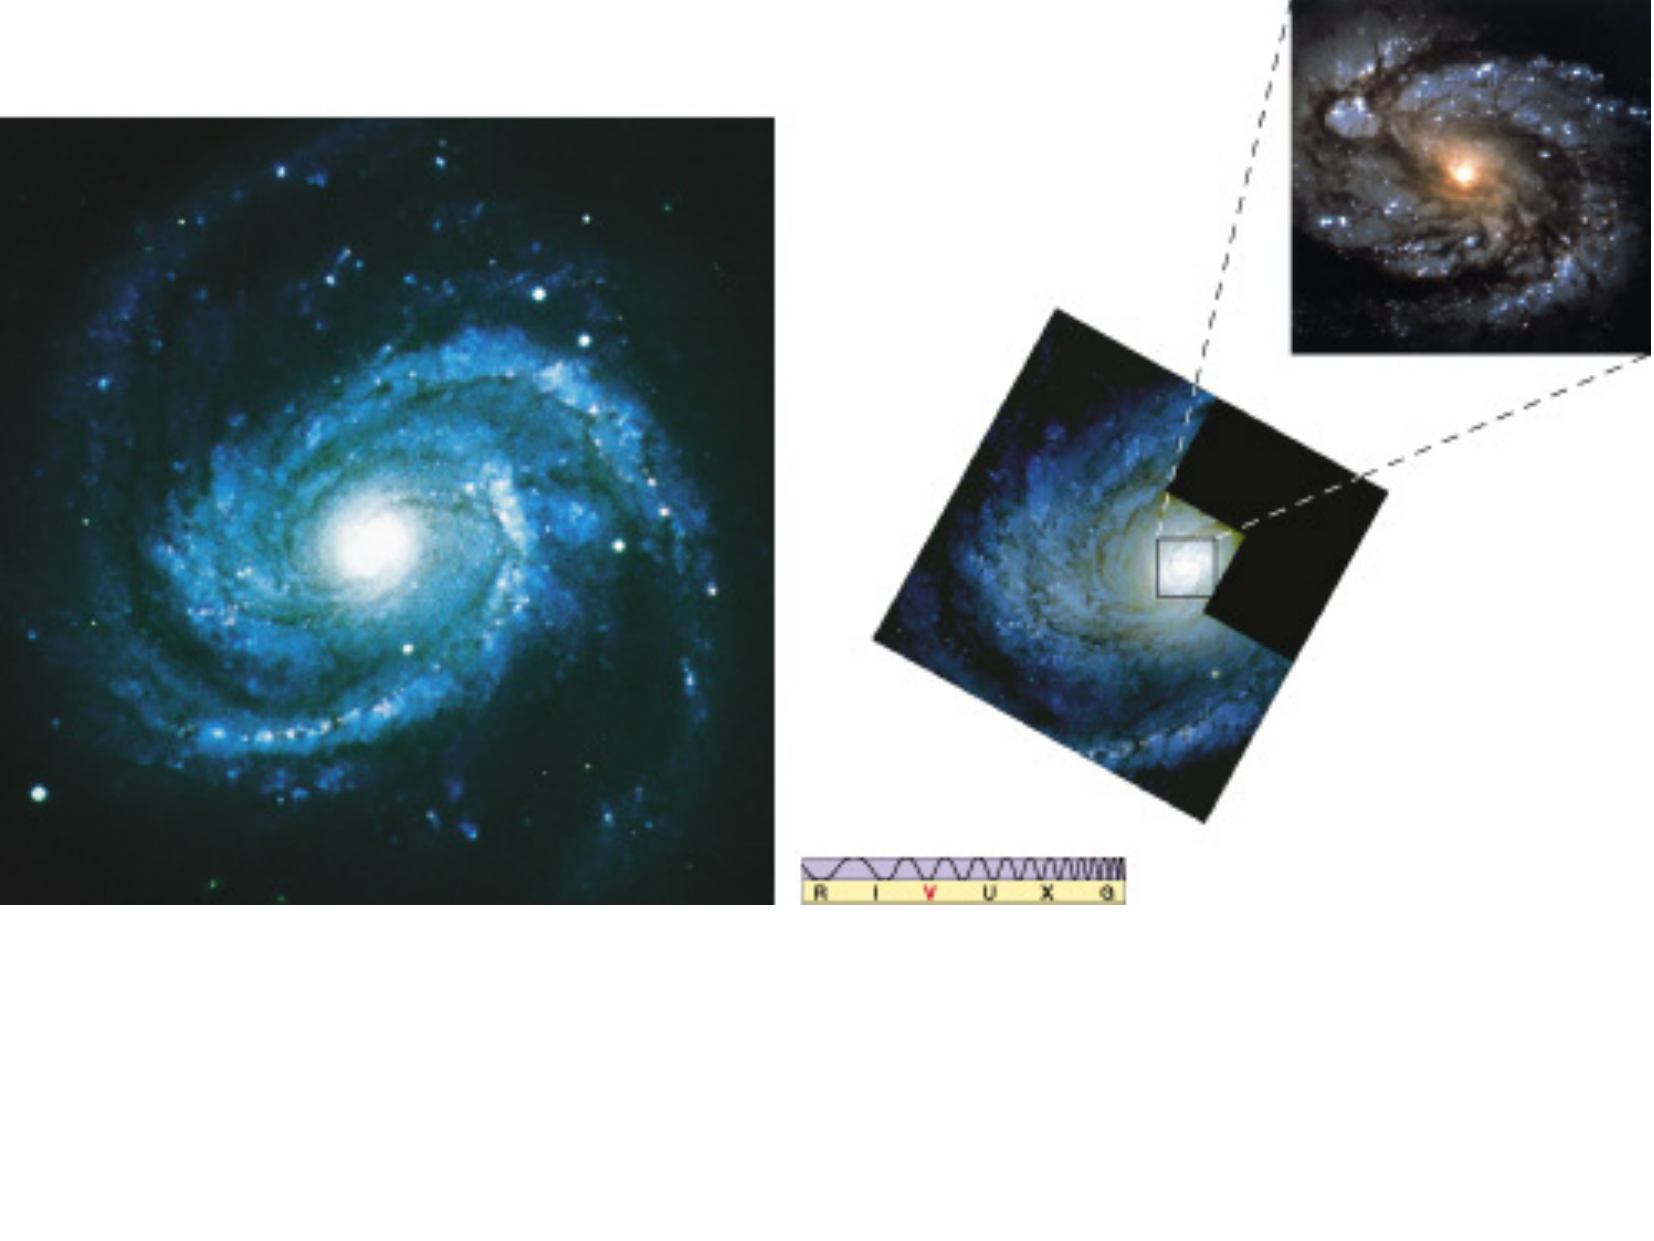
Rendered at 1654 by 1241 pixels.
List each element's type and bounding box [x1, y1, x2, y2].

picture [0, 0, 1651, 905]
